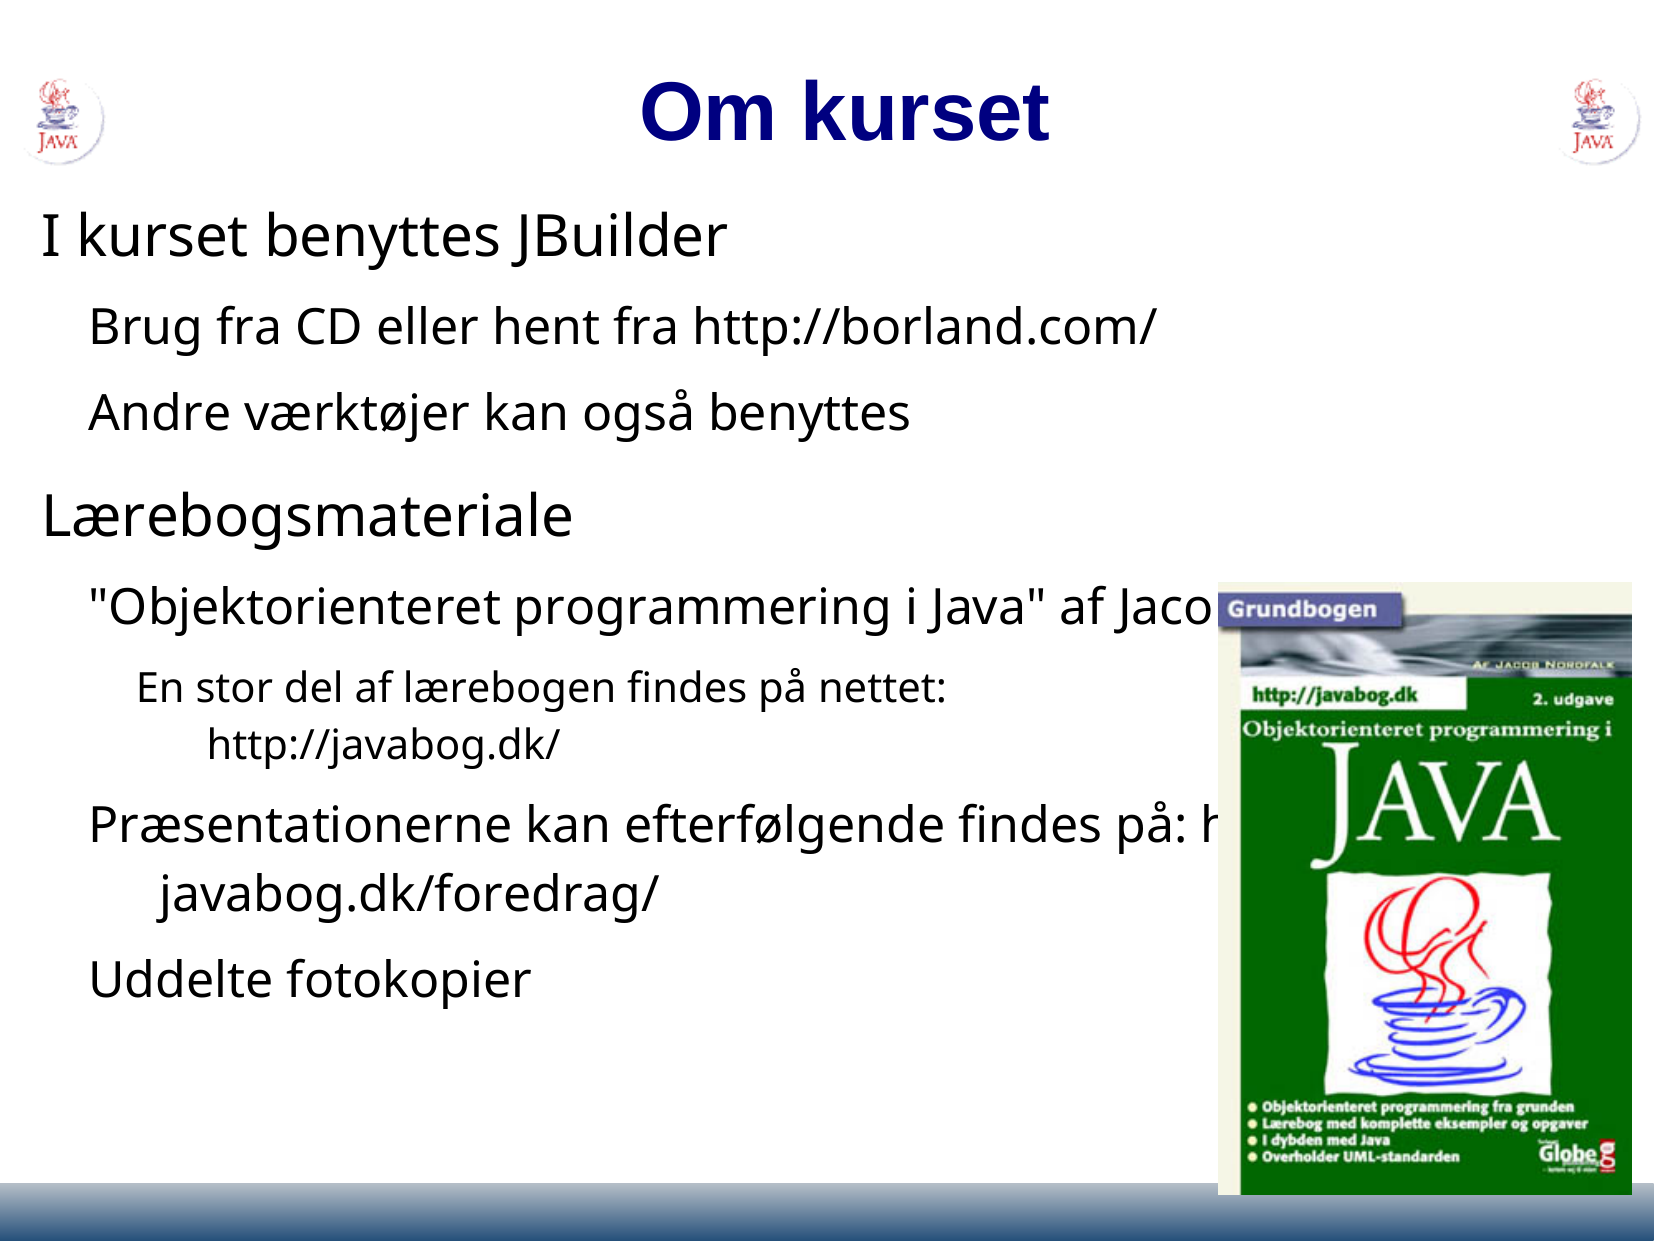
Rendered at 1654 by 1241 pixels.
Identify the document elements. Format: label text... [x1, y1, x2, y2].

picture [1218, 582, 1632, 1195]
list I kurset benyttes JBuilder Brug fra CD eller hent fra http://borland.com/ Andre værktøjer kan også benyttes Lærebogsmateriale "Objektorienteret programmering i Java" af Jacob Nordfalk En stor del af lærebogen findes på nettet: http://javabog.dk/ Præsentationerne kan efterfølgende findes på: http://javabog.dk/foredrag/ Uddelte fotokopier [29, 193, 1598, 1033]
title Om kurset [156, 8, 1534, 193]
picture [10, 71, 109, 169]
picture [1545, 71, 1645, 169]
